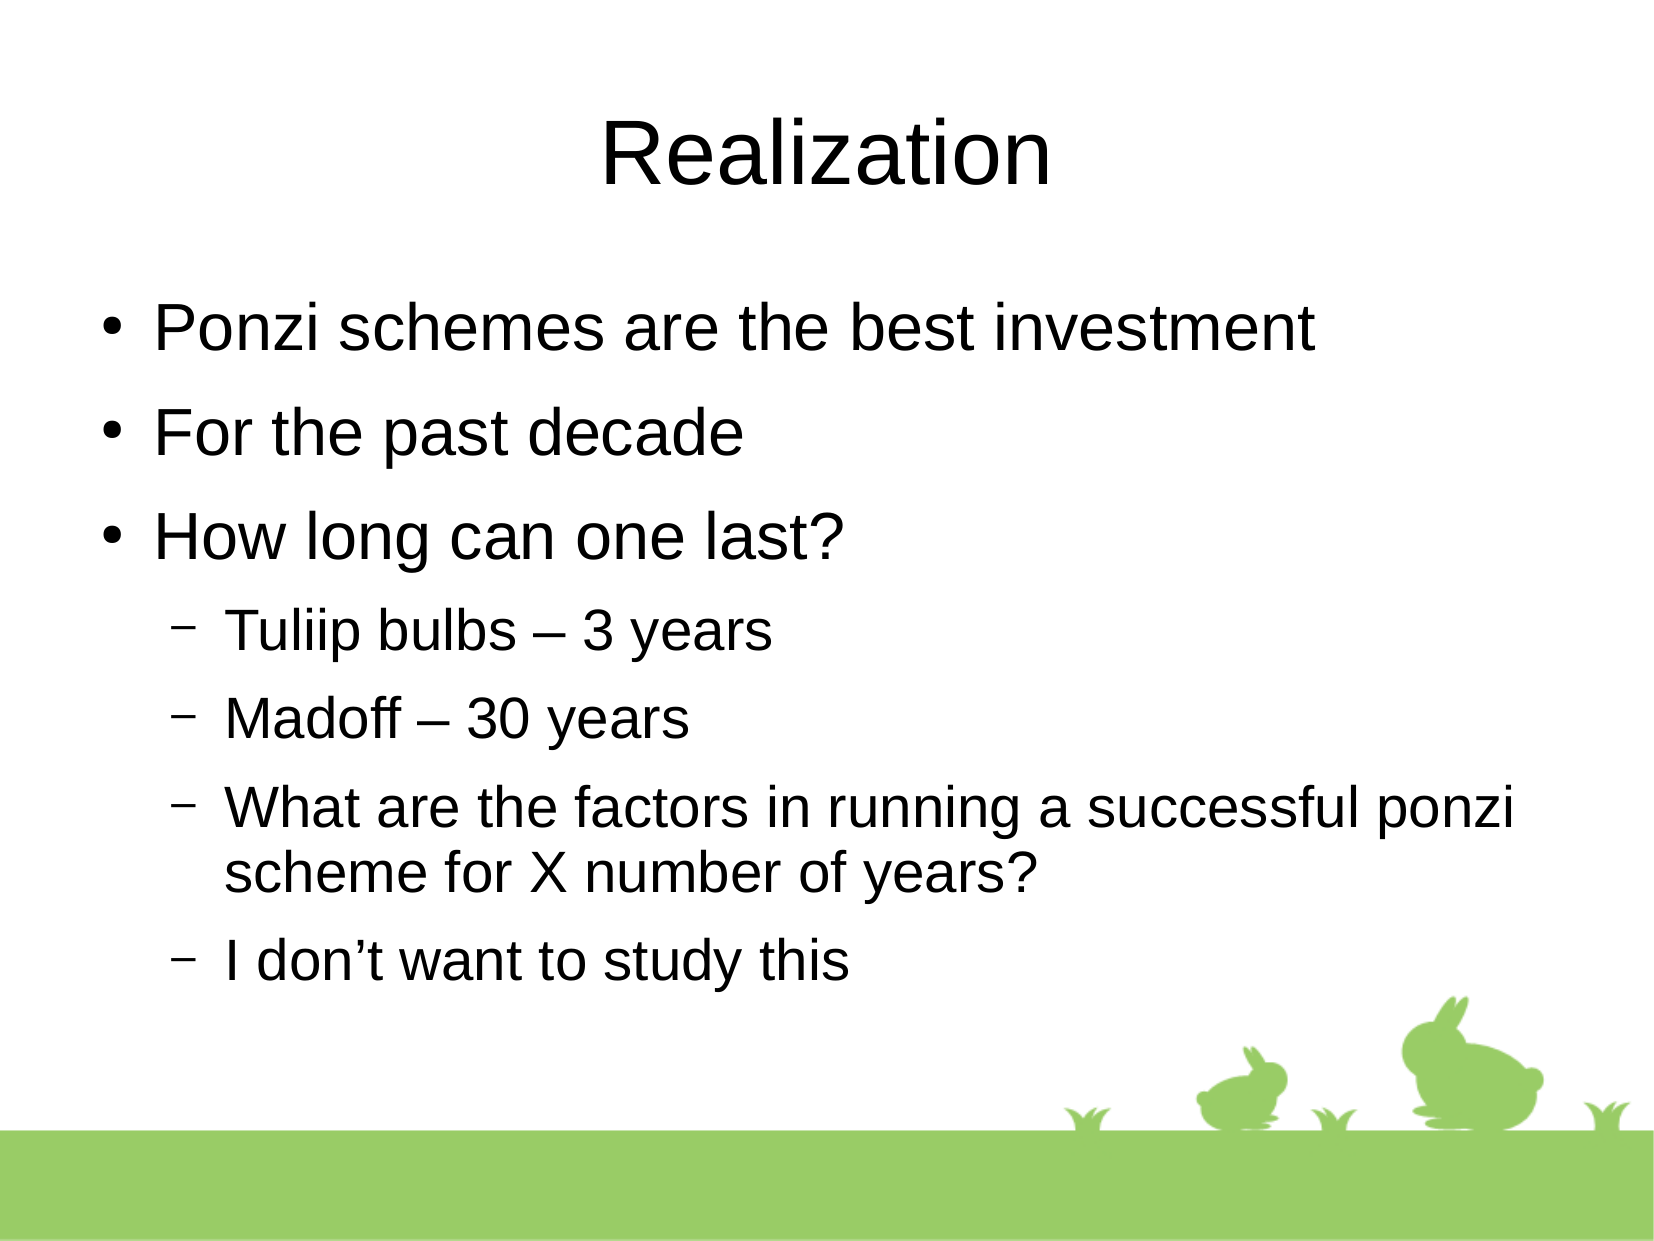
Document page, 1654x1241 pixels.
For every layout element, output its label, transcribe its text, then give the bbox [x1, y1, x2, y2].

picture [0, 0, 1654, 1241]
title Realization [82, 49, 1571, 257]
list Ponzi schemes are the best investment For the past decade How long can one last? Tuliip bulbs – 3 years Madoff – 30 years What are the factors in running a successful ponzi scheme for X number of years? I don’t want to study this [82, 290, 1571, 1010]
